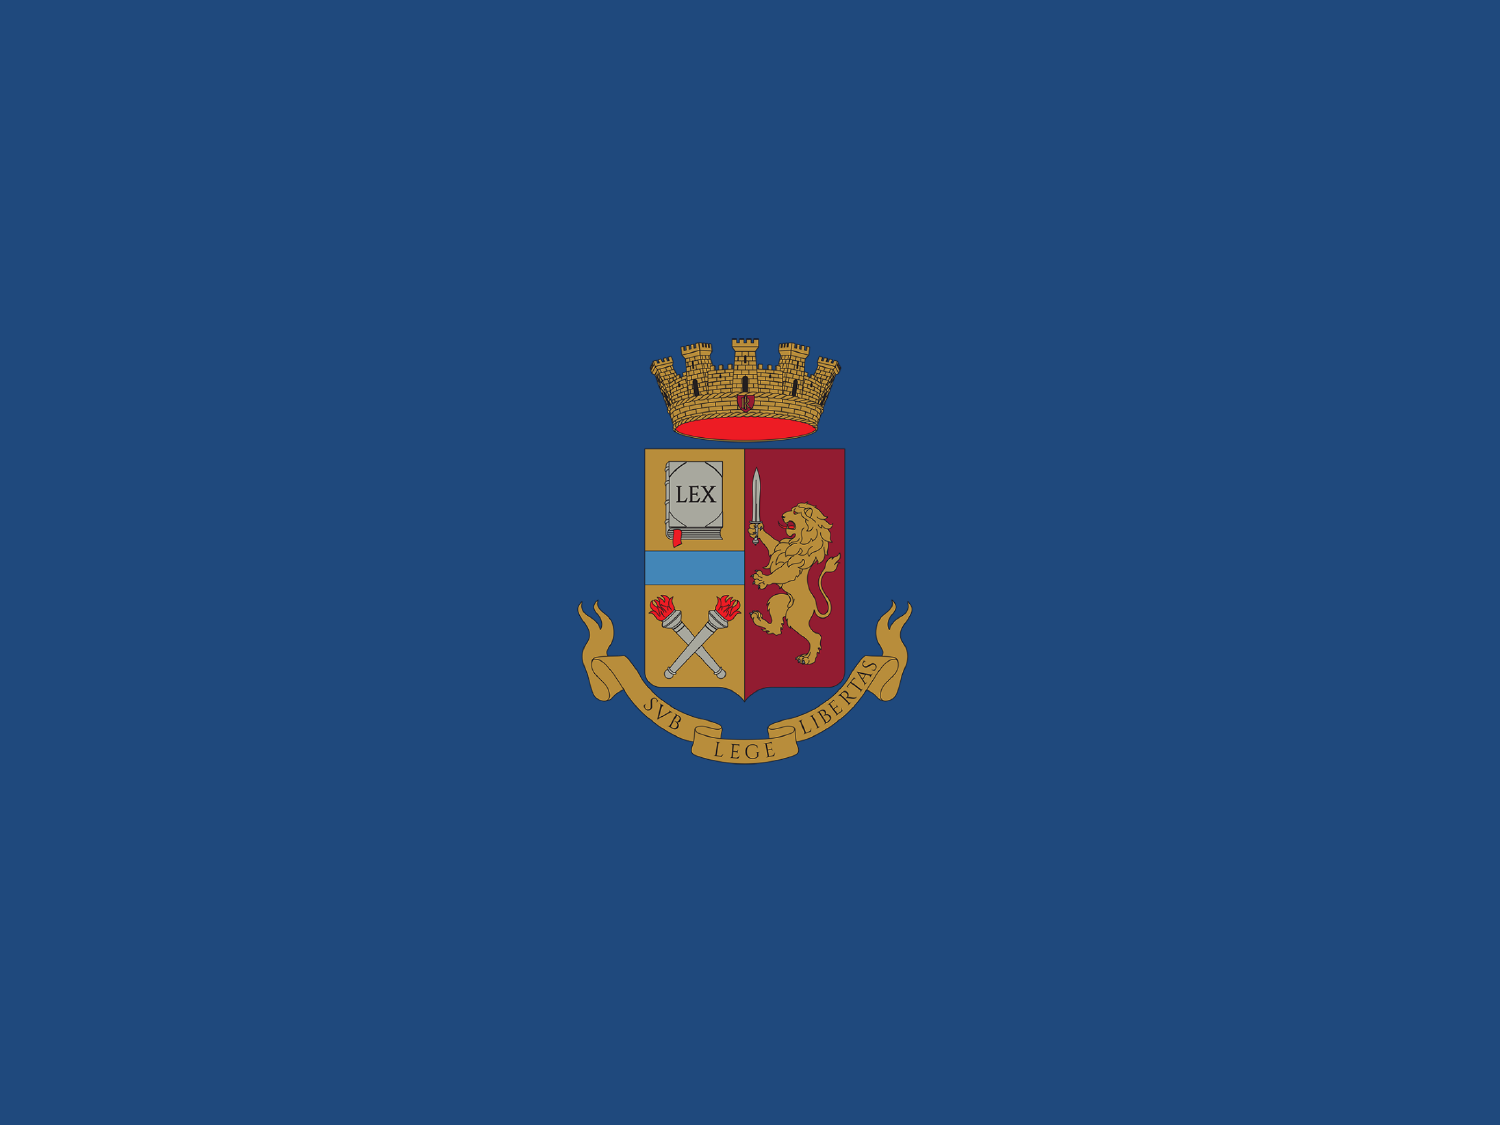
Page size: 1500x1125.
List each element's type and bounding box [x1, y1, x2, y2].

picture [572, 338, 917, 765]
